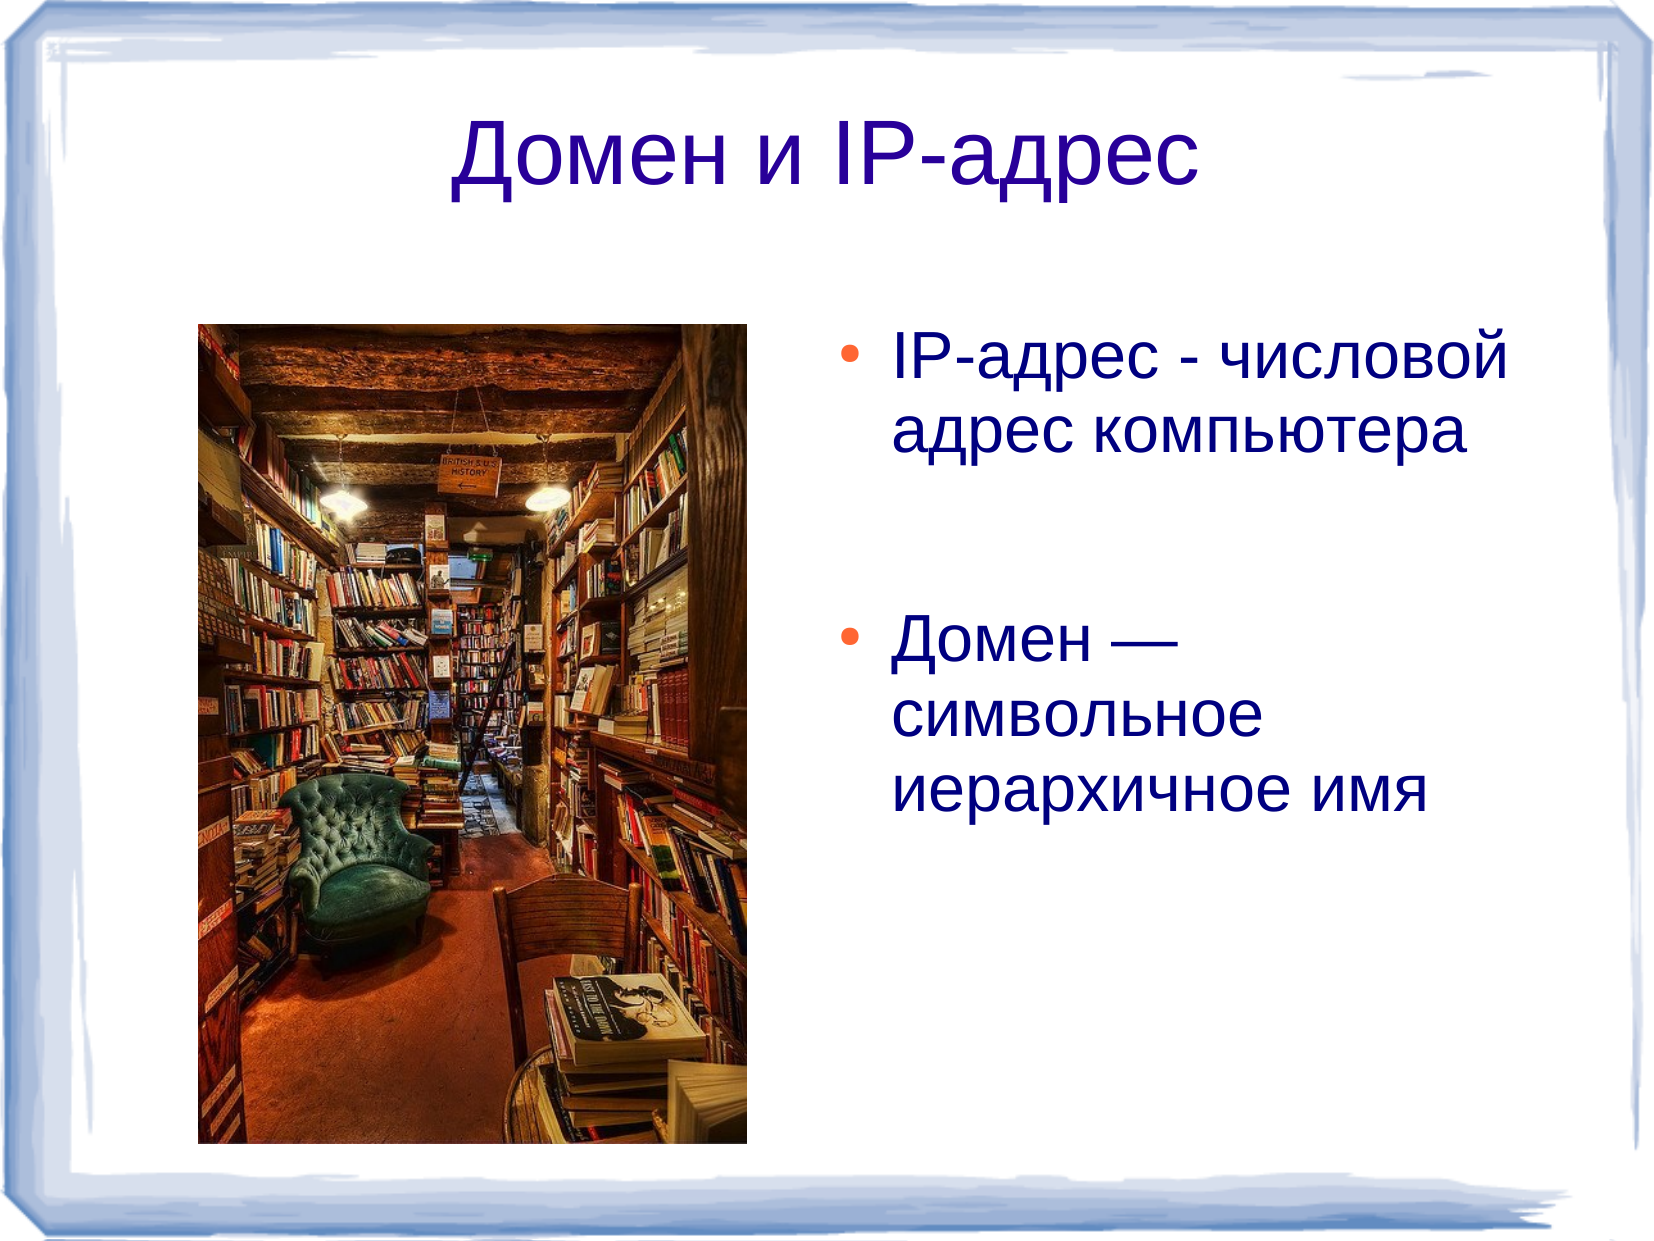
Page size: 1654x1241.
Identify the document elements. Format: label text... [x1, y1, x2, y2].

title Домен и IP-адрес [82, 49, 1571, 257]
list IP-адрес - числовой адрес компьютера Домен — символьное иерархичное имя [820, 317, 1565, 1137]
picture [0, 0, 1654, 1241]
